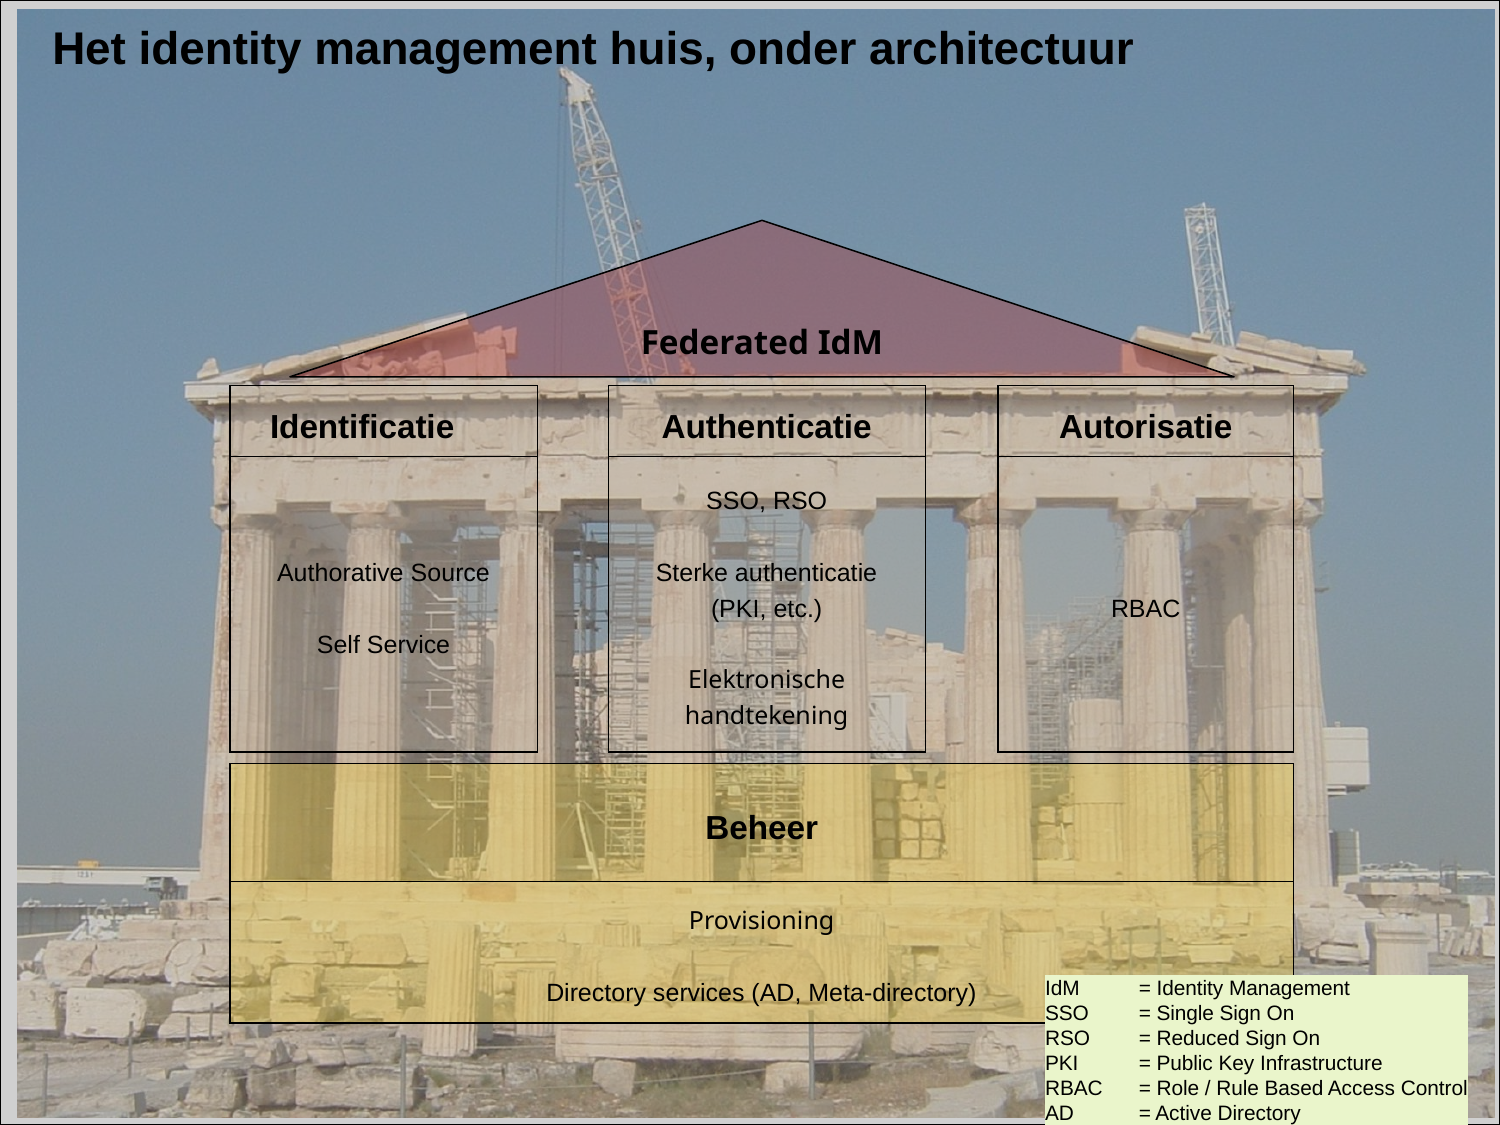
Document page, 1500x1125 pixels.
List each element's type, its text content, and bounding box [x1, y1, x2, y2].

text_box [0, 0, 1500, 1125]
text_box Identificatie [230, 385, 538, 457]
text_box Provisioning Directory services (AD, Meta-directory) [230, 882, 1293, 1023]
title Het identity management huis, onder architectuur [52, 19, 1140, 167]
text_box Beheer [230, 764, 1293, 882]
text_box RBAC [998, 457, 1294, 752]
text_box Federated IdM [289, 220, 1235, 377]
text_box Authenticatie [608, 385, 926, 457]
text_box Autorisatie [998, 385, 1294, 457]
text_box SSO, RSO Sterke authenticatie (PKI, etc.) Elektronische handtekening [608, 457, 926, 752]
text_box Authorative Source Self Service [230, 457, 538, 752]
text_box IdM = Identity Management SSO = Single Sign On RSO = Reduced Sign On PKI = Public Key Infrastructure RBAC = Role / Rule Based Access Control AD = Active Directory [1045, 975, 1468, 1125]
